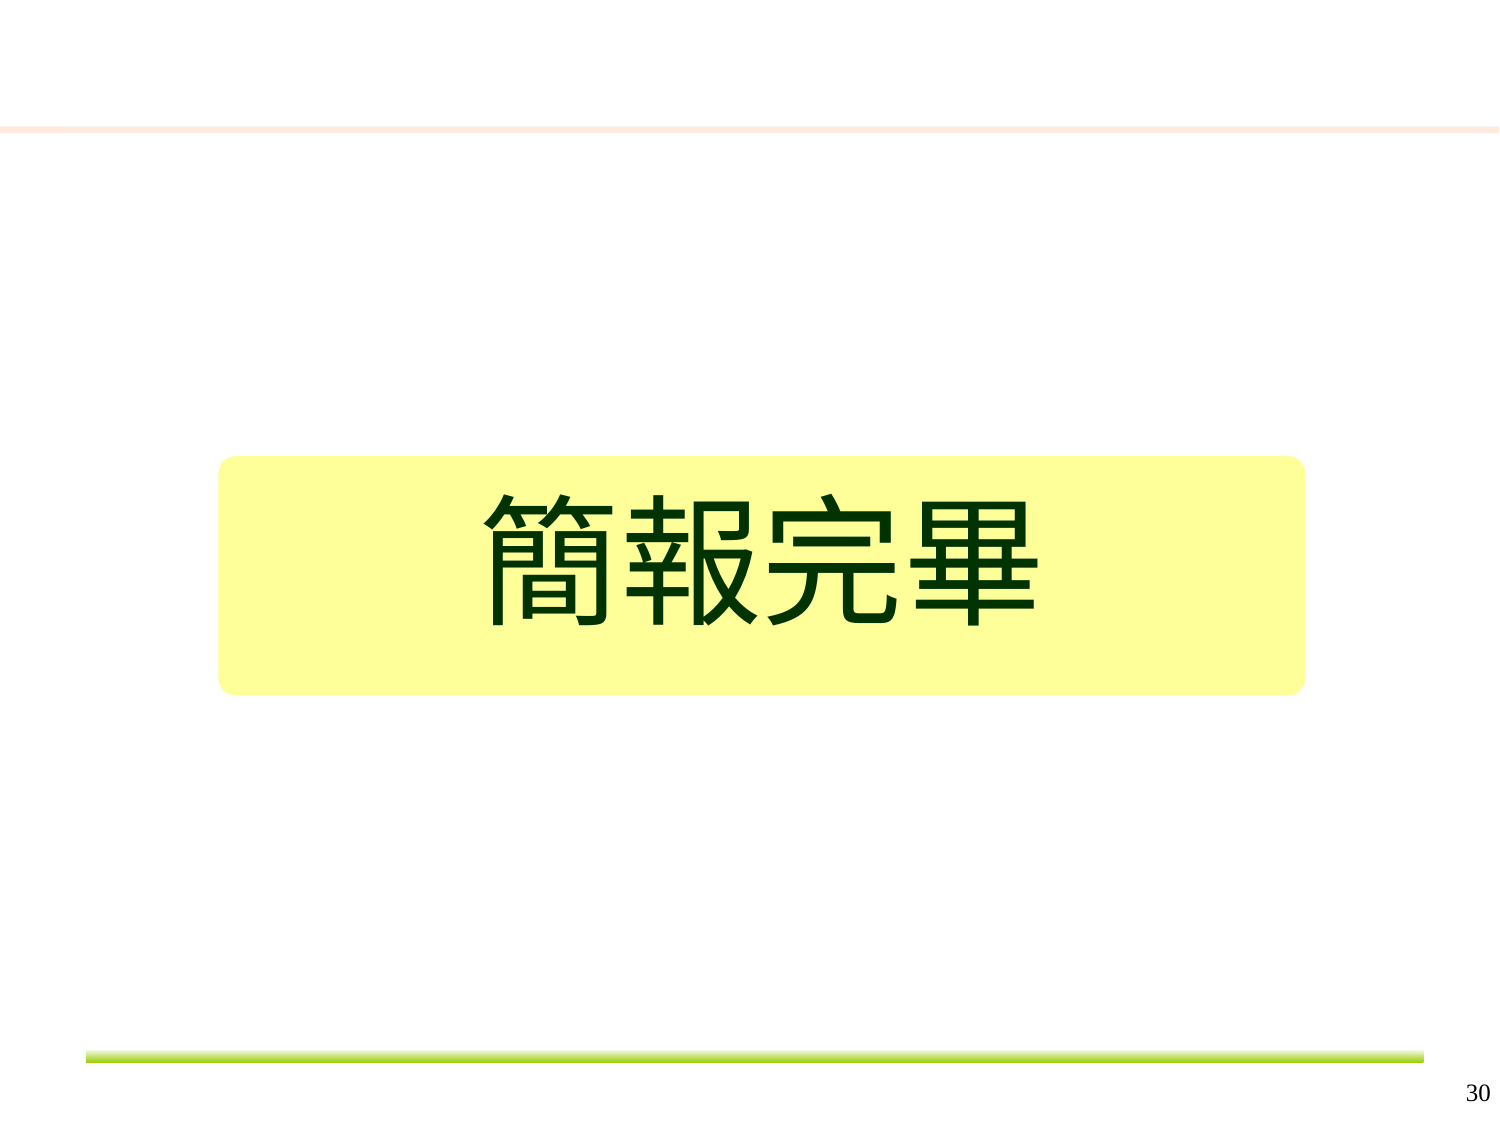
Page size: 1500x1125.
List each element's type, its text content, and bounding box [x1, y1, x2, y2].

text_box 30 [1458, 1068, 1500, 1115]
text_box 簡報完畢 [223, 461, 1301, 629]
text_box [218, 456, 1306, 696]
